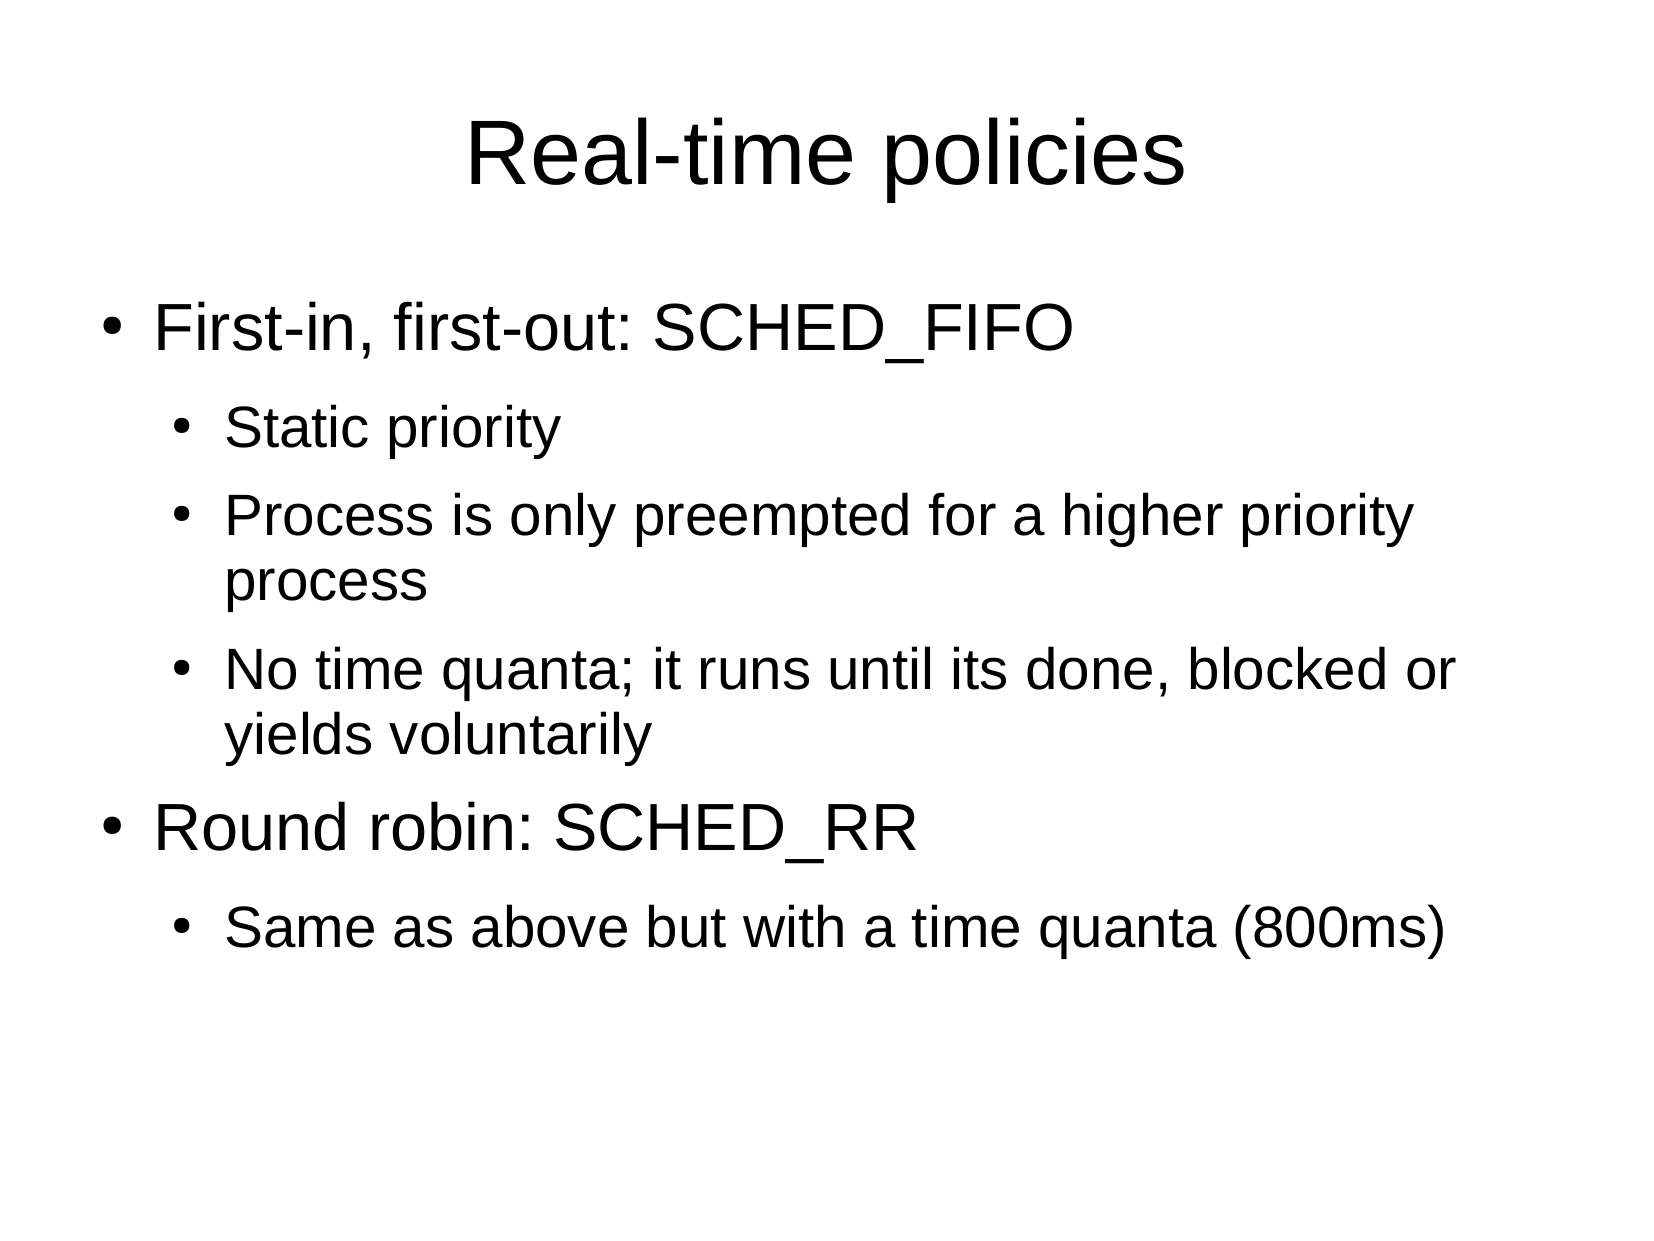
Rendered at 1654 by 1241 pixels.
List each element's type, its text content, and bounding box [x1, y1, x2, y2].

title Real-time policies [82, 49, 1571, 257]
list First-in, first-out: SCHED_FIFO Static priority Process is only preempted for a higher priority process No time quanta; it runs until its done, blocked or yields voluntarily Round robin: SCHED_RR Same as above but with a time quanta (800ms) [82, 290, 1571, 1010]
